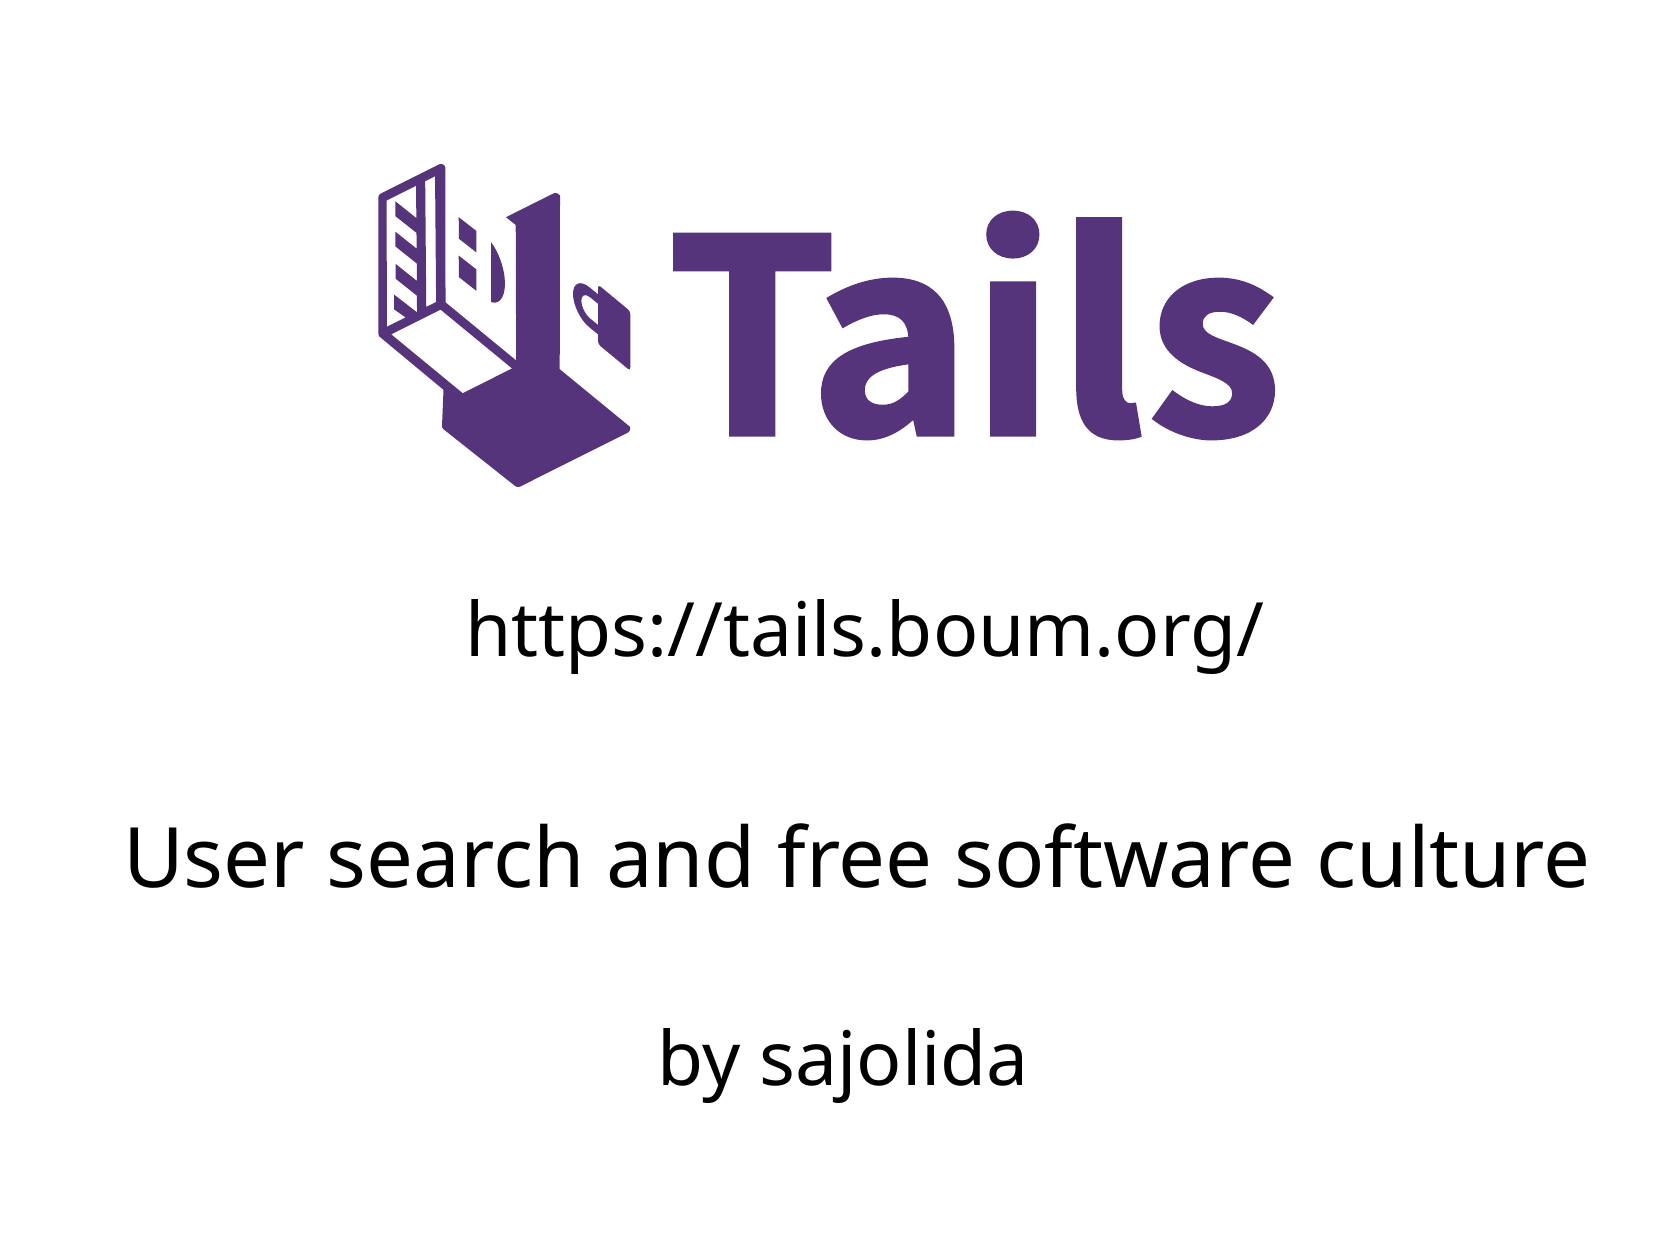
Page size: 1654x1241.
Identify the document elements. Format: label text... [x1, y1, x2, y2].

text_box by sajolida [642, 998, 1011, 1108]
picture [288, 56, 1365, 595]
text_box https://tails.boum.org/ [450, 569, 1204, 679]
text_box User search and free software culture [108, 791, 1546, 911]
